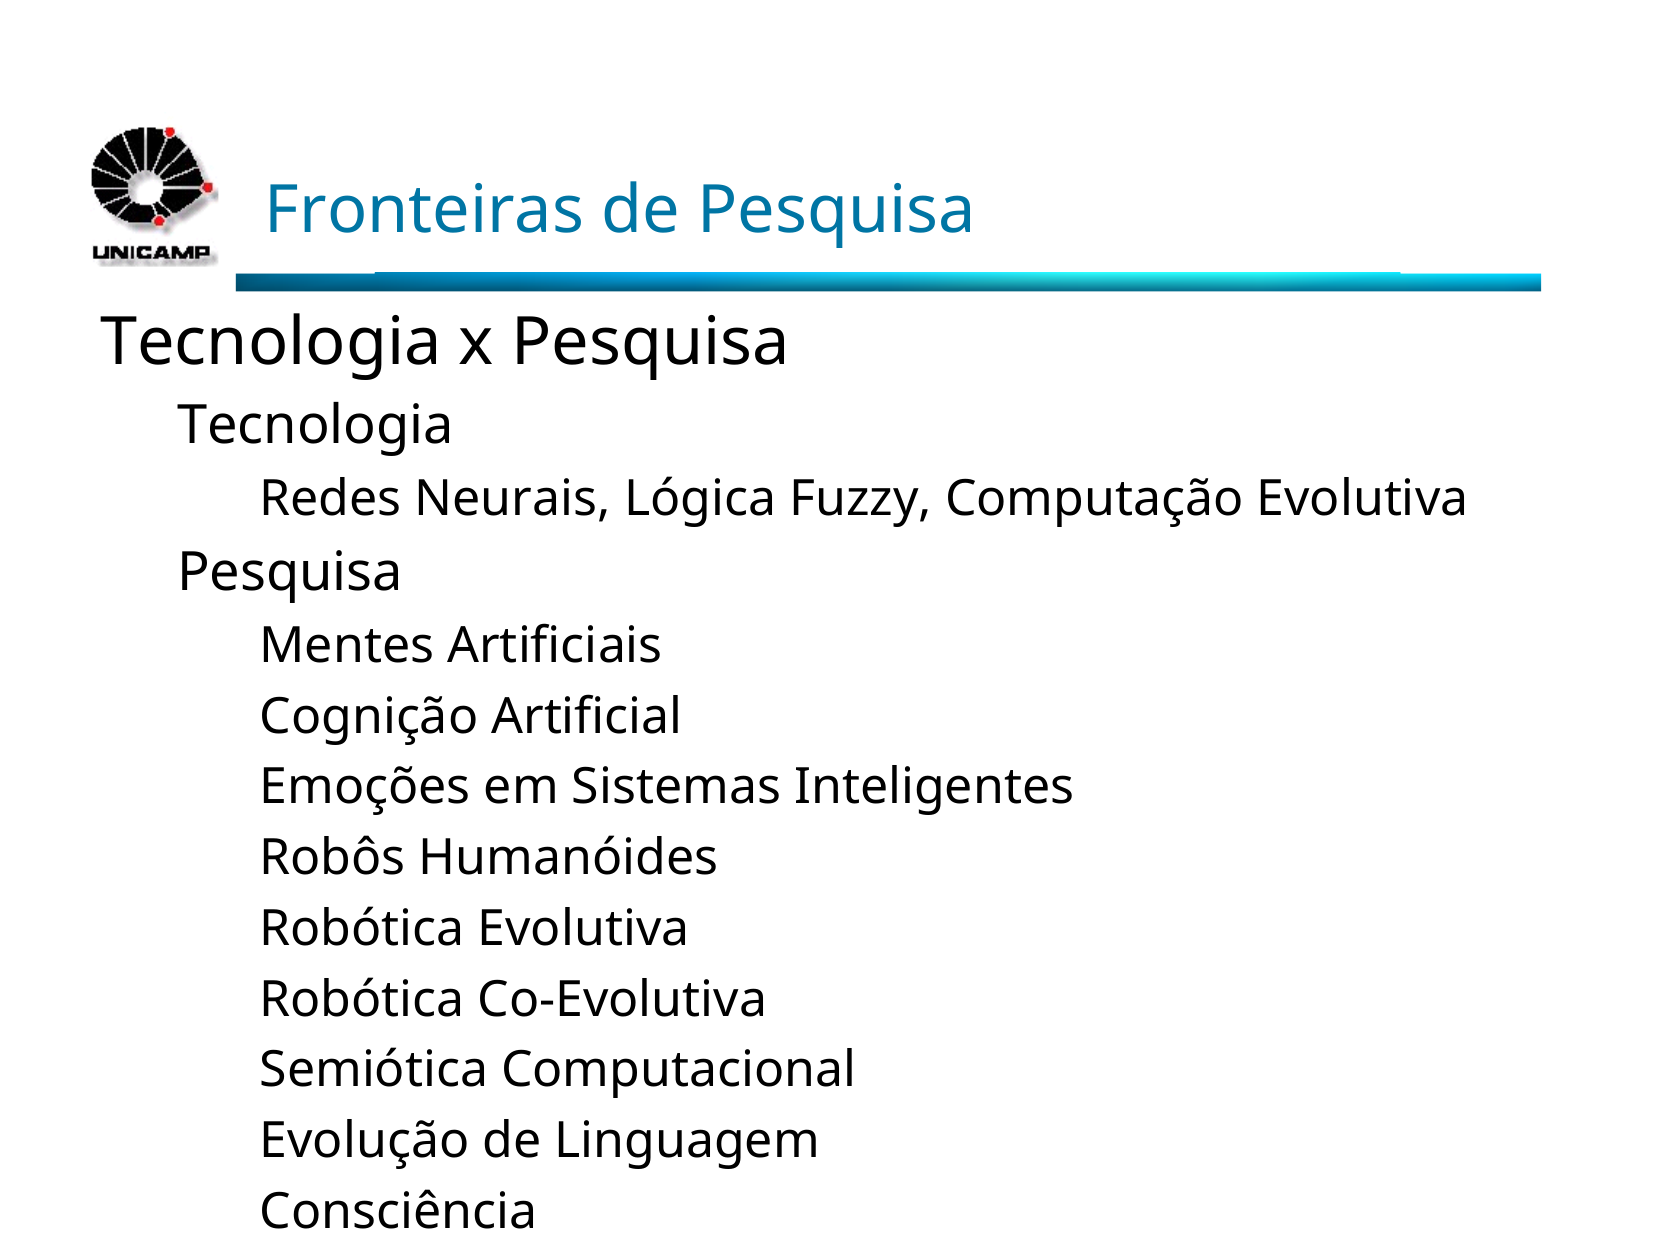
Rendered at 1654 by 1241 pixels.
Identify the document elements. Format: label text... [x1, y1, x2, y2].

list Tecnologia x Pesquisa Tecnologia Redes Neurais, Lógica Fuzzy, Computação Evolutiva Pesquisa Mentes Artificiais Cognição Artificial Emoções em Sistemas Inteligentes Robôs Humanóides Robótica Evolutiva Robótica Co-Evolutiva Semiótica Computacional Evolução de Linguagem Consciência [82, 295, 1562, 1182]
picture [125, 272, 1654, 295]
title Fronteiras de Pesquisa [264, 42, 1534, 250]
